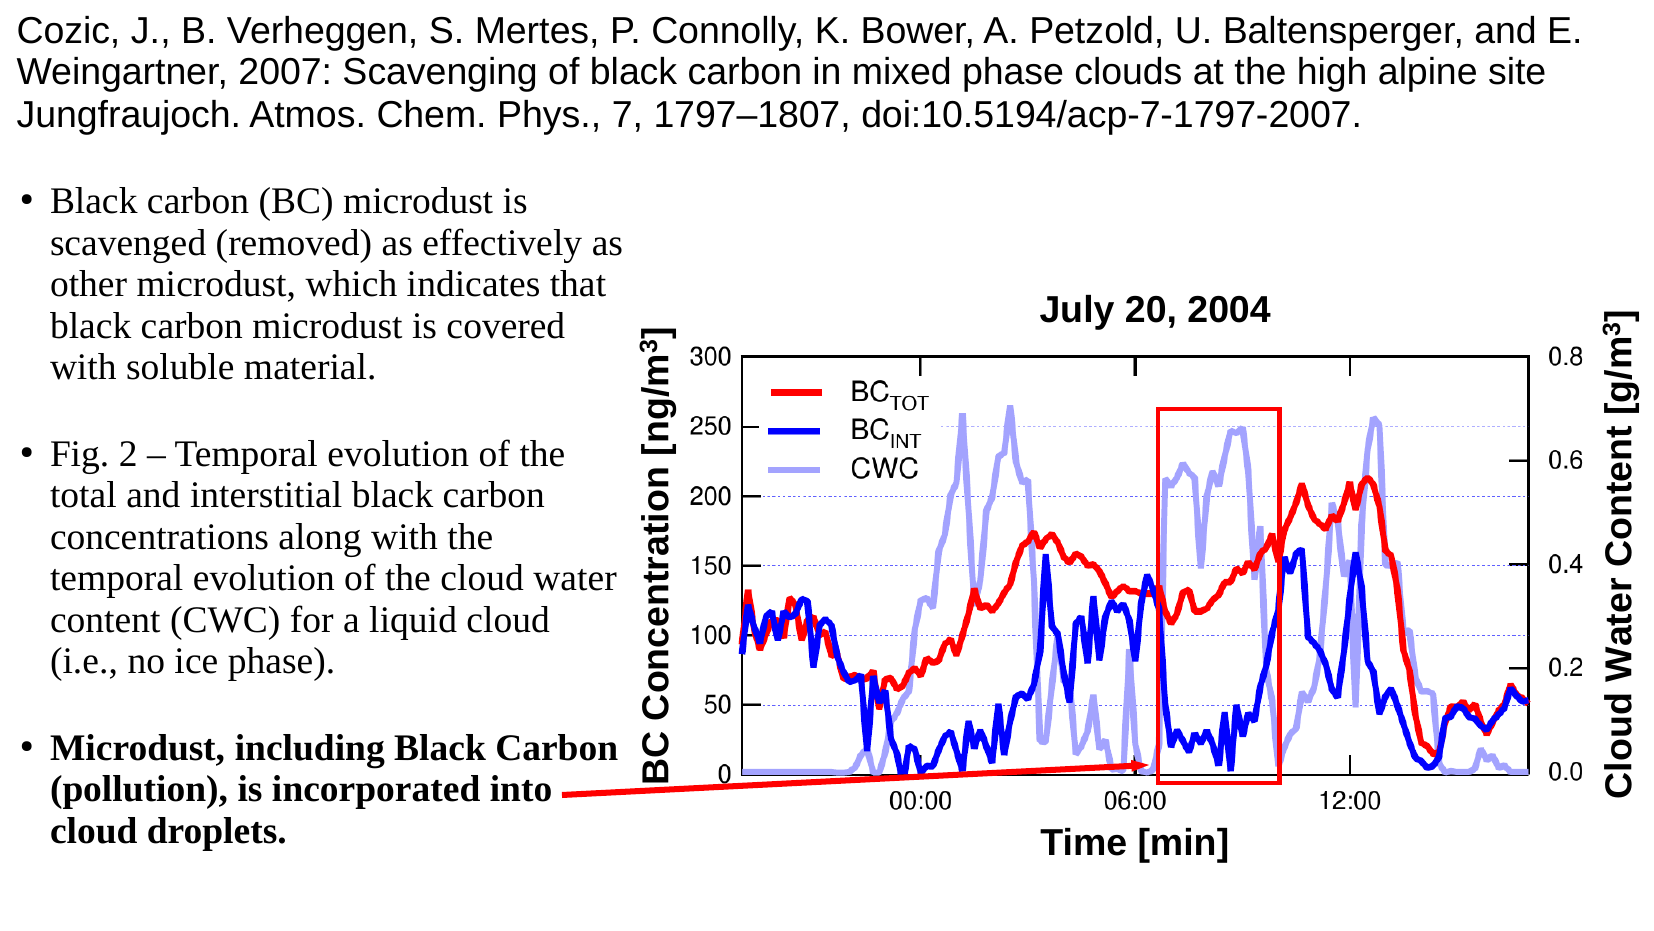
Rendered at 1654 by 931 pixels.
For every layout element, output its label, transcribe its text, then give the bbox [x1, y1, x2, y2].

text_box Time [min] [743, 813, 1526, 875]
text_box BC Concentration [ng/m3] [626, 312, 684, 788]
text_box BC Concentration [ng/m3] [626, 792, 684, 801]
text_box Cozic, J., B. Verheggen, S. Mertes, P. Connolly, K. Bower, A. Petzold, U. Baltensperger, and E. Weingartner, 2007: Scavenging of black carbon in mixed phase clouds at the high alpine site Jungfraujoch. Atmos. Chem. Phys., 7, 1797–1807, doi:10.5194/acp-7-1797-2007. [2, 2, 1654, 143]
text_box Cloud Water Content [g/m3] [1590, 272, 1647, 837]
text_box Black carbon (BC) microdust is scavenged (removed) as effectively as other microdust, which indicates that black carbon microdust is covered with soluble material. Fig. 2 – Temporal evolution of the total and interstitial black carbon concentrations along with the temporal evolution of the cloud water content (CWC) for a liquid cloud (i.e., no ice phase). Microdust, including Black Carbon (pollution), is incorporated into cloud droplets. [5, 173, 639, 859]
picture [629, 341, 1590, 820]
text_box July 20, 2004 [758, 281, 1552, 341]
